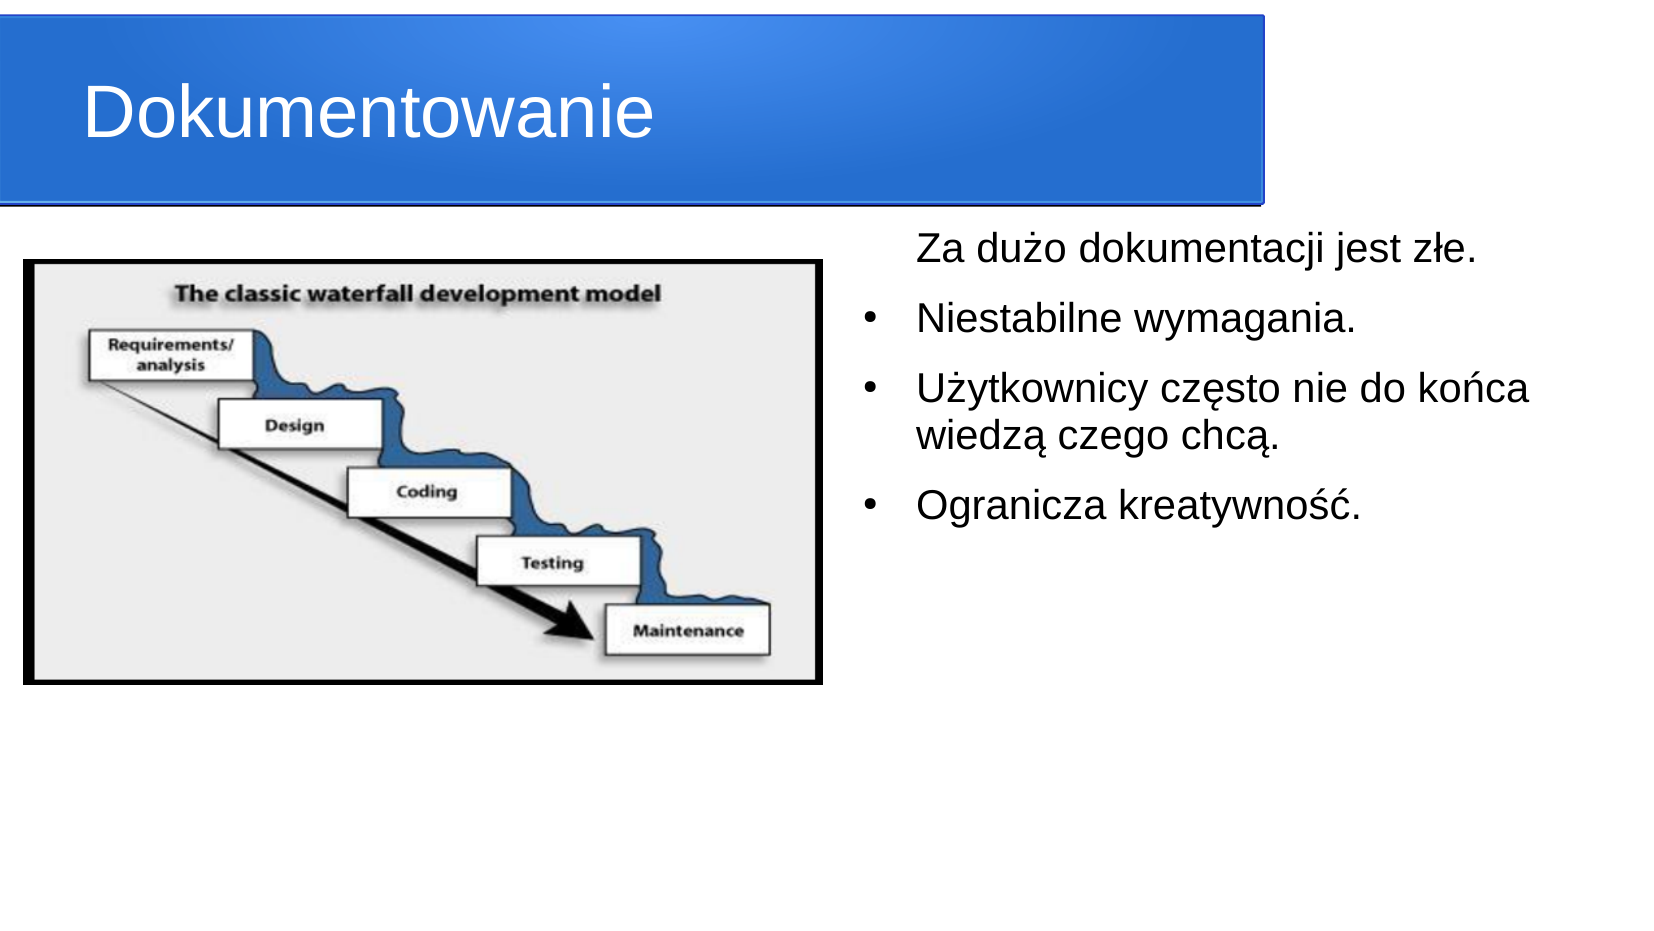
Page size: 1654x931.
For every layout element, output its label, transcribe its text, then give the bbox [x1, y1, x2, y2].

title Dokumentowanie [82, 35, 1235, 189]
list Za dużo dokumentacji jest złe. Niestabilne wymagania. Użytkownicy często nie do końca wiedzą czego chcą. Ogranicza kreatywność. [845, 224, 1572, 764]
picture [23, 259, 823, 686]
